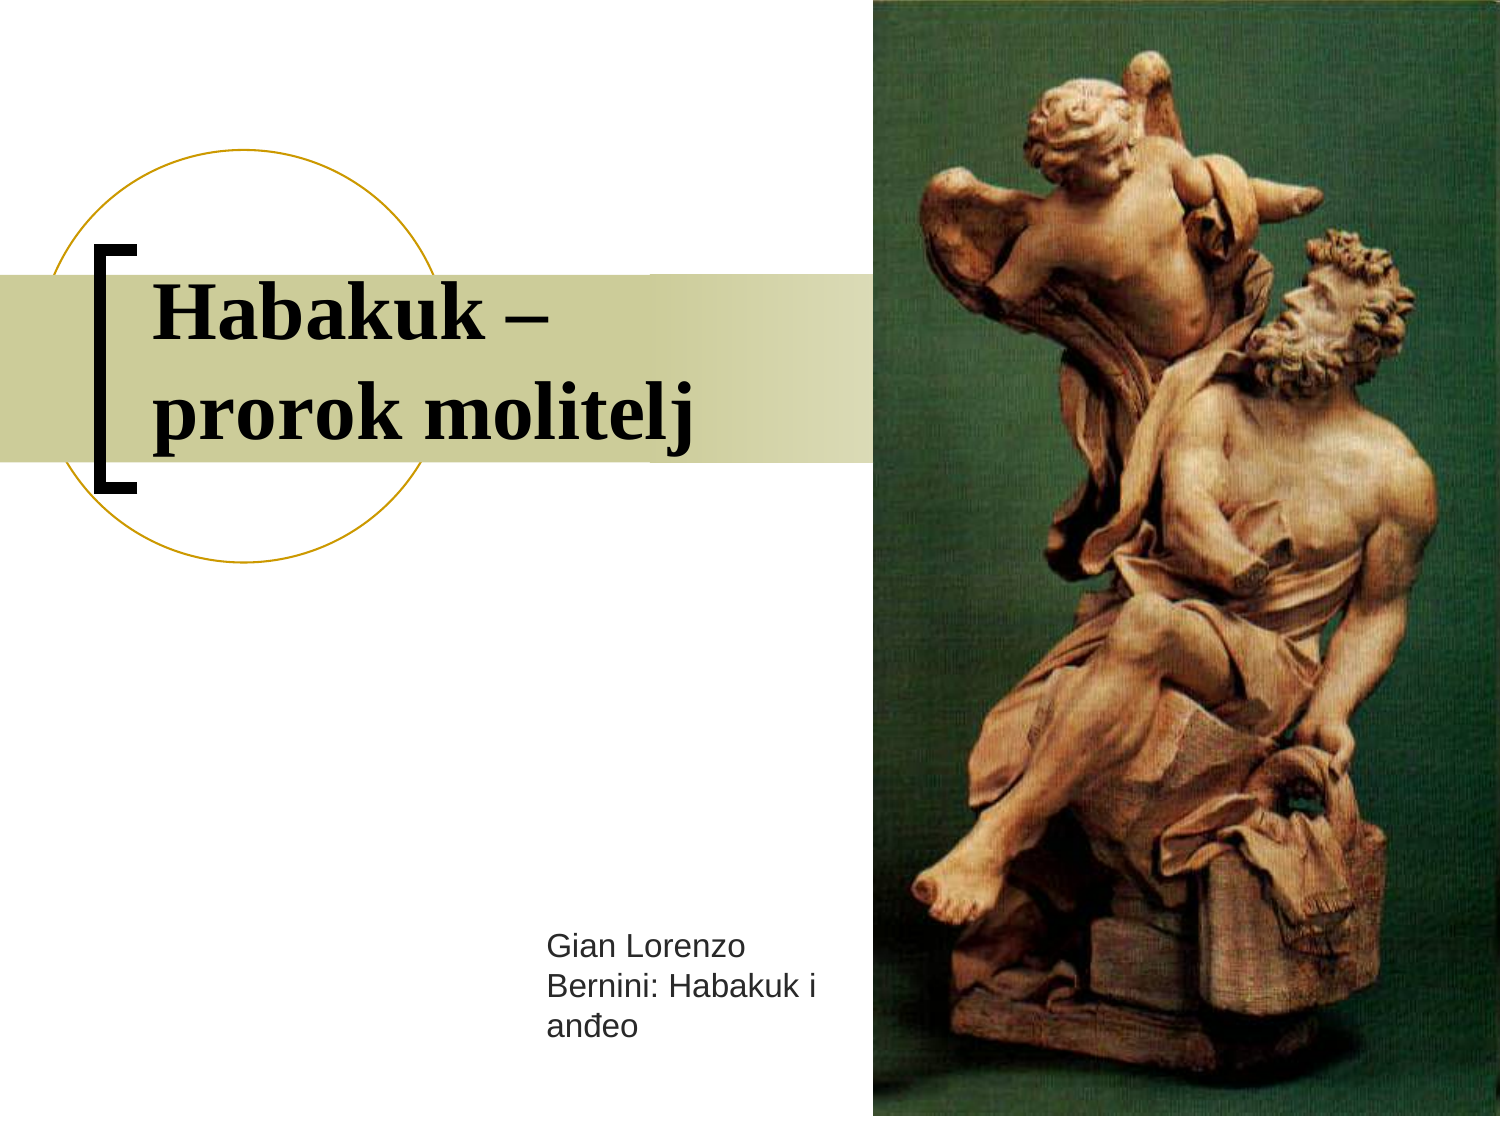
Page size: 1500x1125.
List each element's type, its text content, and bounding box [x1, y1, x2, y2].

title Habakuk – prorok molitelj [137, 180, 873, 532]
text_box Gian Lorenzo Bernini: Habakuk i anđeo [531, 916, 869, 1053]
picture [873, 0, 1500, 1116]
